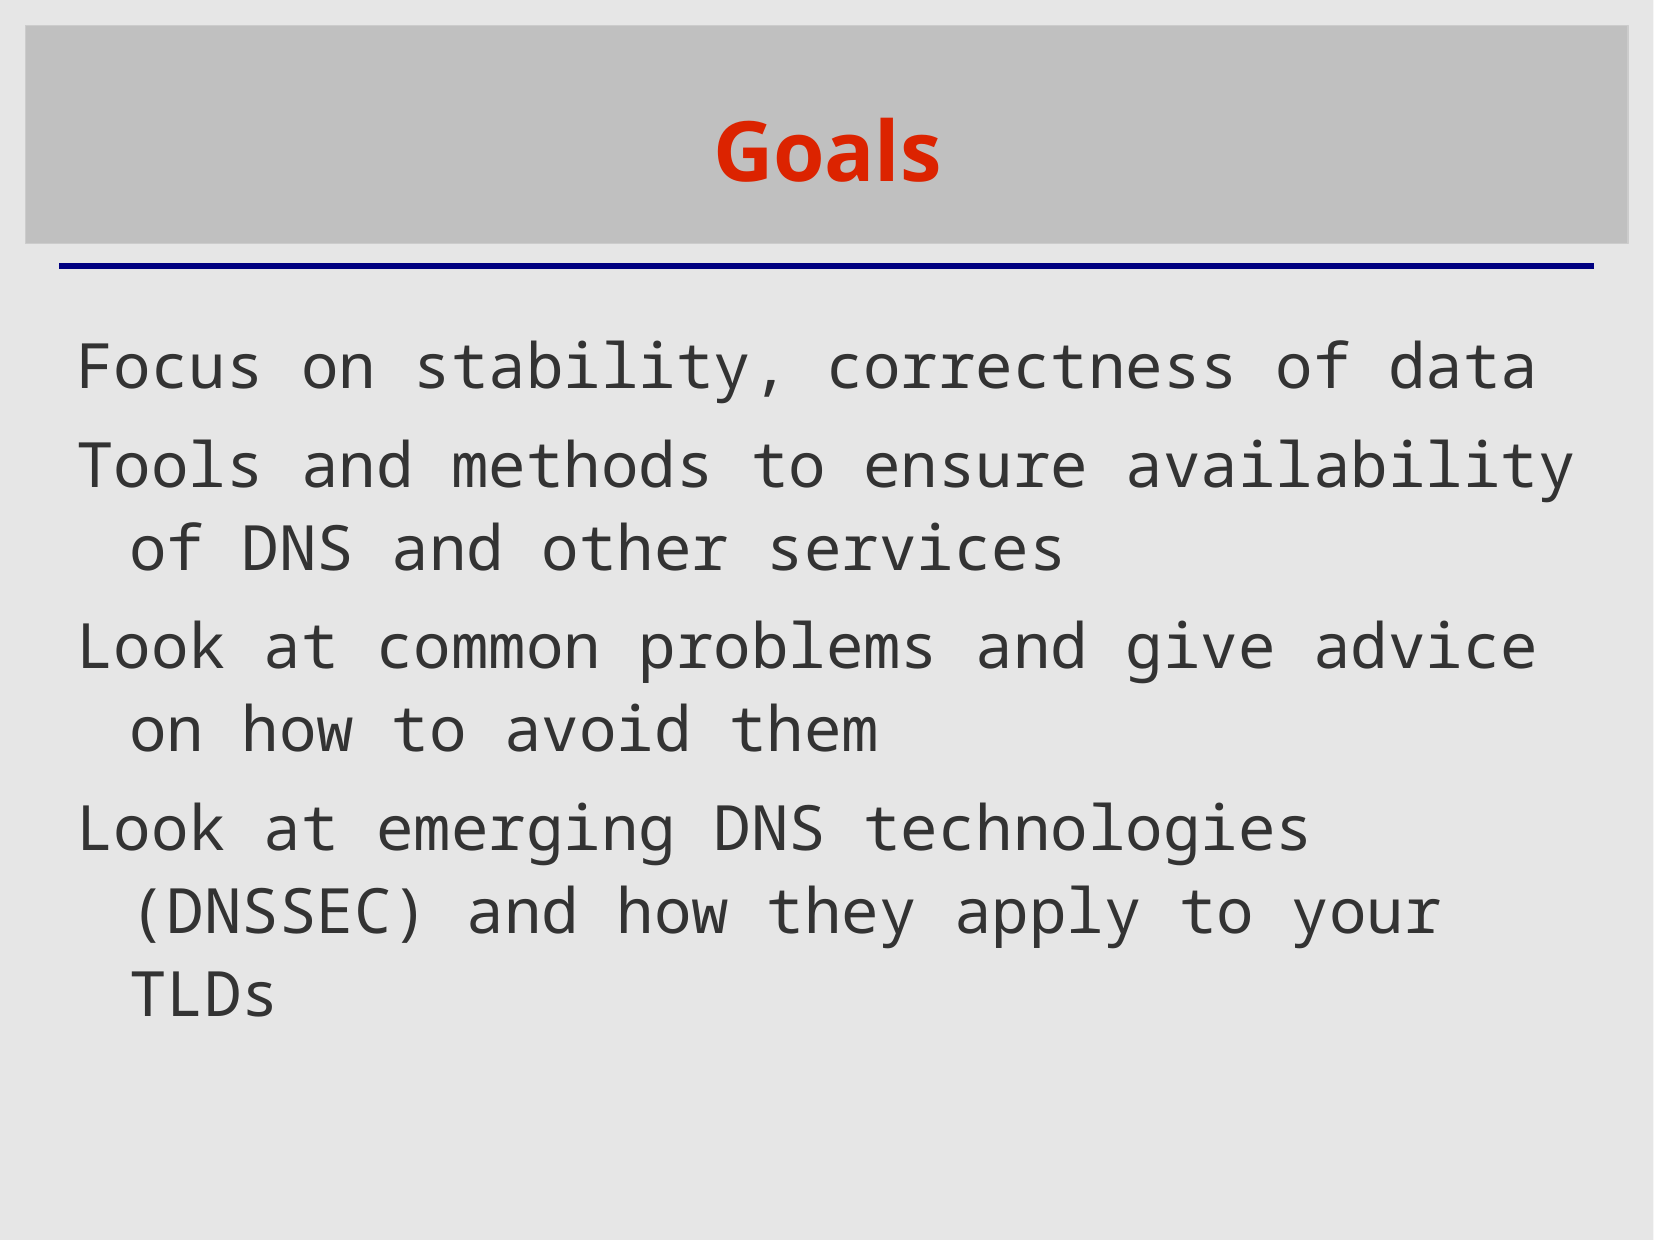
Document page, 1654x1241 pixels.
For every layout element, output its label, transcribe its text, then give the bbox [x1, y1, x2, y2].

title Goals [121, 46, 1534, 254]
list Focus on stability, correctness of data Tools and methods to ensure availability of DNS and other services Look at common problems and give advice on how to avoid them Look at emerging DNS technologies (DNSSEC) and how they apply to your TLDs [59, 322, 1595, 1132]
